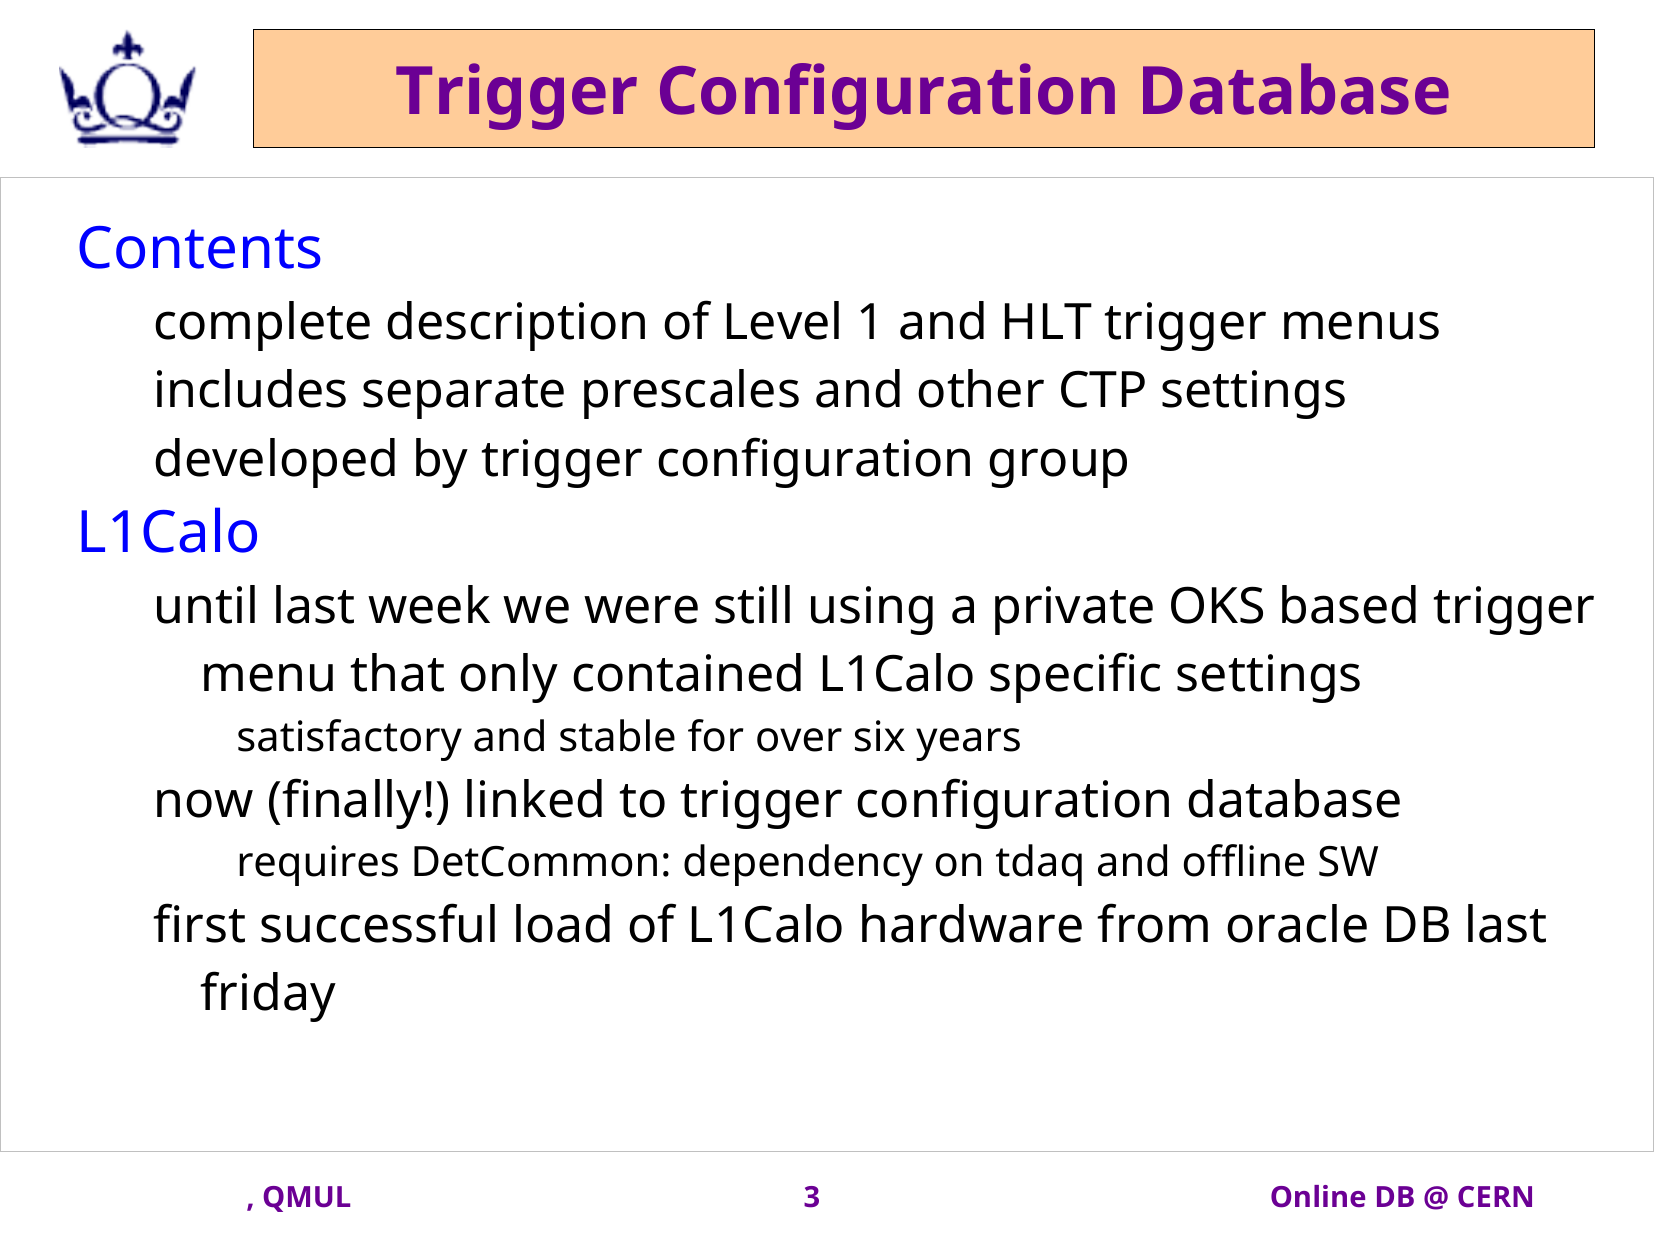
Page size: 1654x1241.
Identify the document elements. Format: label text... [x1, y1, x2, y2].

title Trigger Configuration Database [253, 29, 1595, 148]
picture [59, 29, 200, 148]
list Contents complete description of Level 1 and HLT trigger menus includes separate prescales and other CTP settings developed by trigger configuration group L1Calo until last week we were still using a private OKS based trigger menu that only contained L1Calo specific settings satisfactory and stable for over six years now (finally!) linked to trigger configuration database requires DetCommon: dependency on tdaq and offline SW first successful load of L1Calo hardware from oracle DB last friday [59, 206, 1603, 1127]
